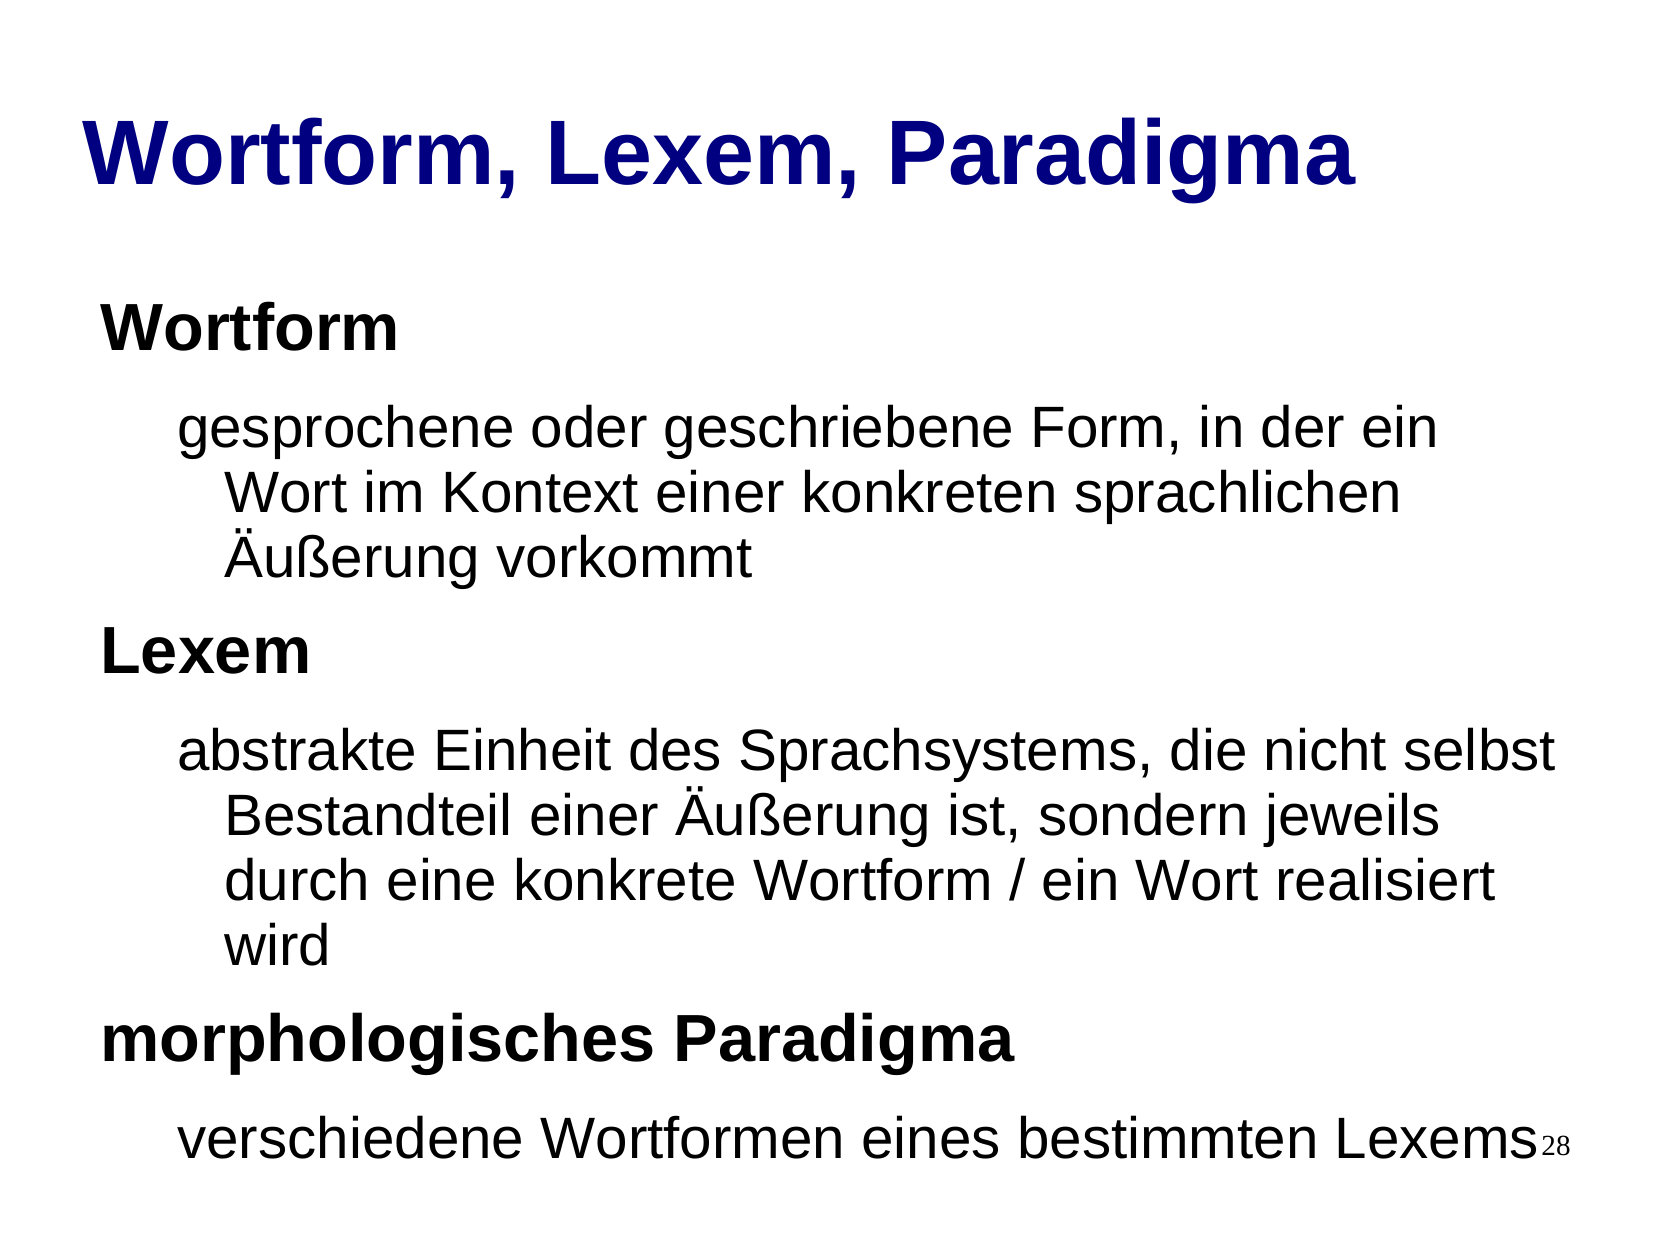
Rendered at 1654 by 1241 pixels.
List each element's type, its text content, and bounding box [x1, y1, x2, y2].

title Wortform, Lexem, Paradigma [82, 56, 1571, 250]
list Wortform gesprochene oder geschriebene Form, in der ein Wort im Kontext einer konkreten sprachlichen Äußerung vorkommt Lexem abstrakte Einheit des Sprachsystems, die nicht selbst Bestandteil einer Äußerung ist, sondern jeweils durch eine konkrete Wortform / ein Wort realisiert wird morphologisches Paradigma verschiedene Wortformen eines bestimmten Lexems [82, 290, 1571, 1119]
